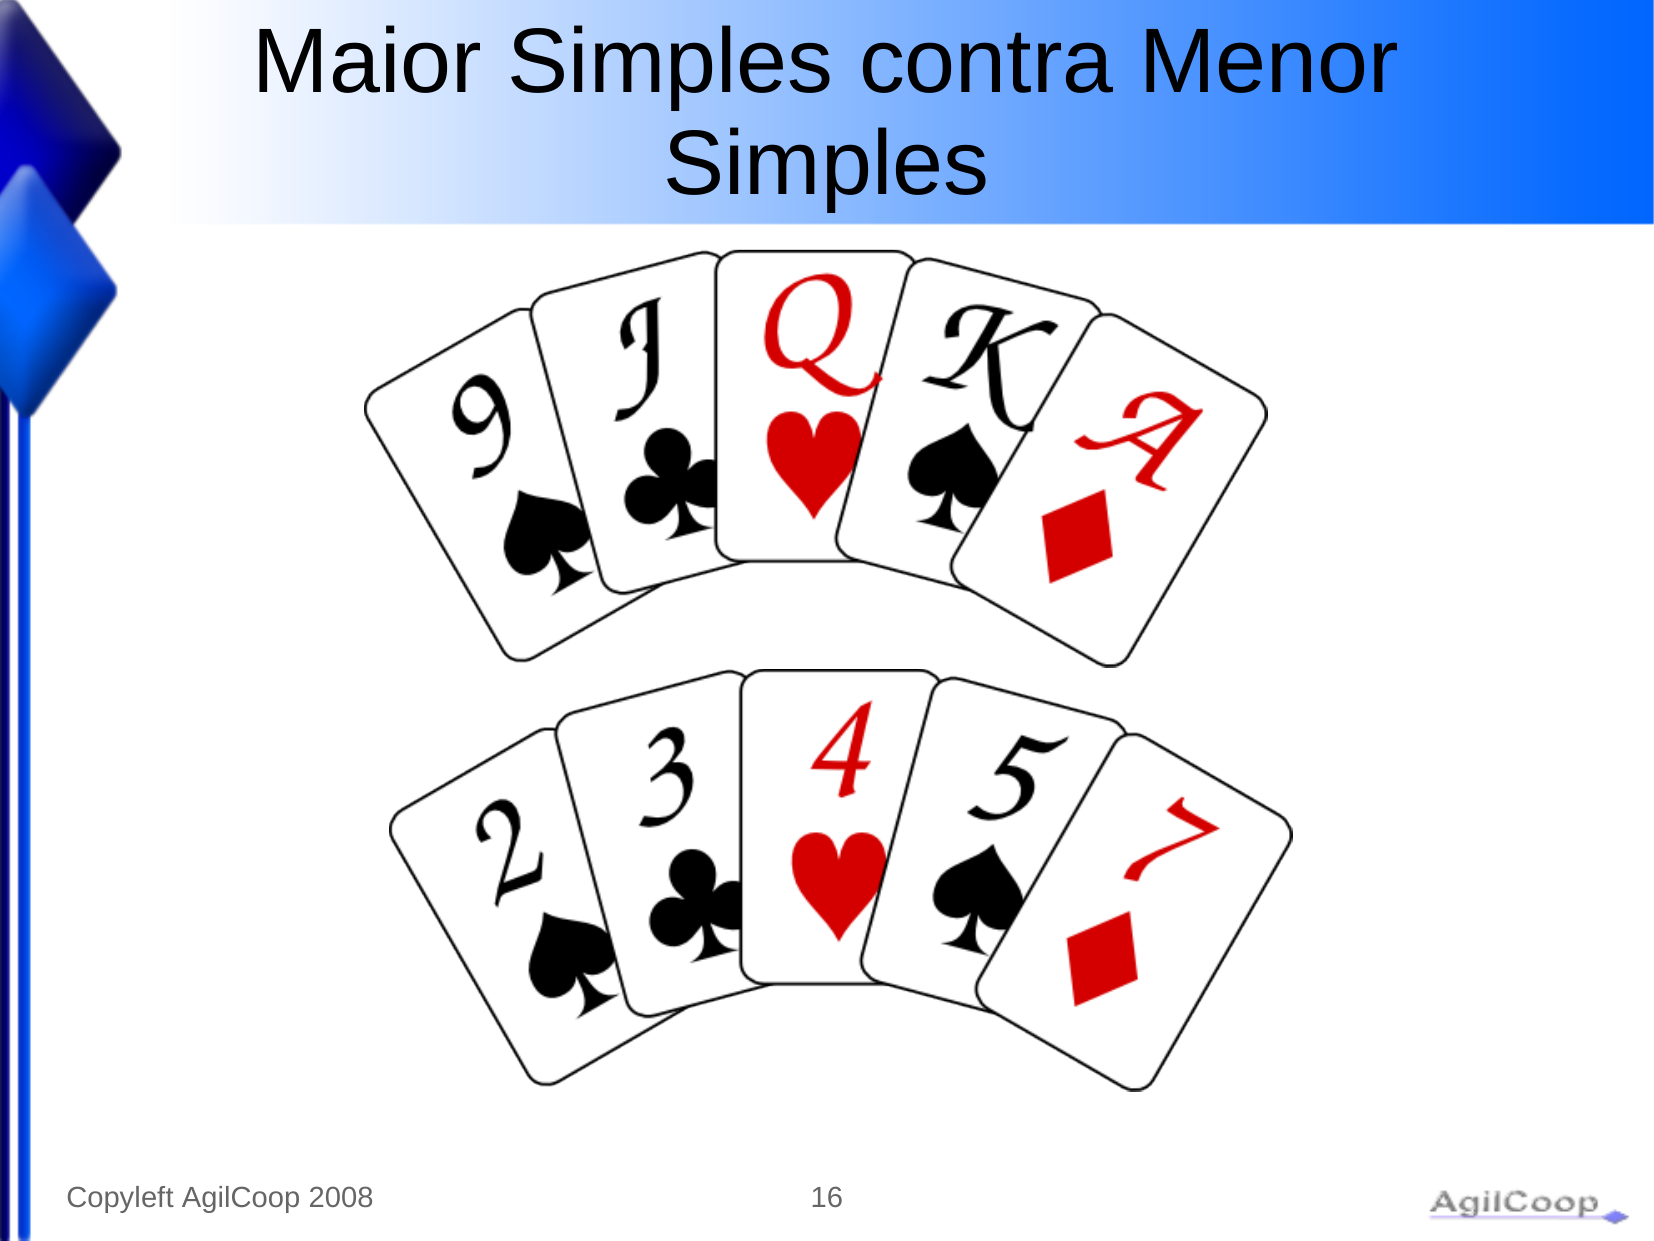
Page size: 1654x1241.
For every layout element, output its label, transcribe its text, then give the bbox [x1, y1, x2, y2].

title Maior Simples contra Menor Simples [82, 8, 1571, 216]
picture [0, 0, 1654, 1241]
